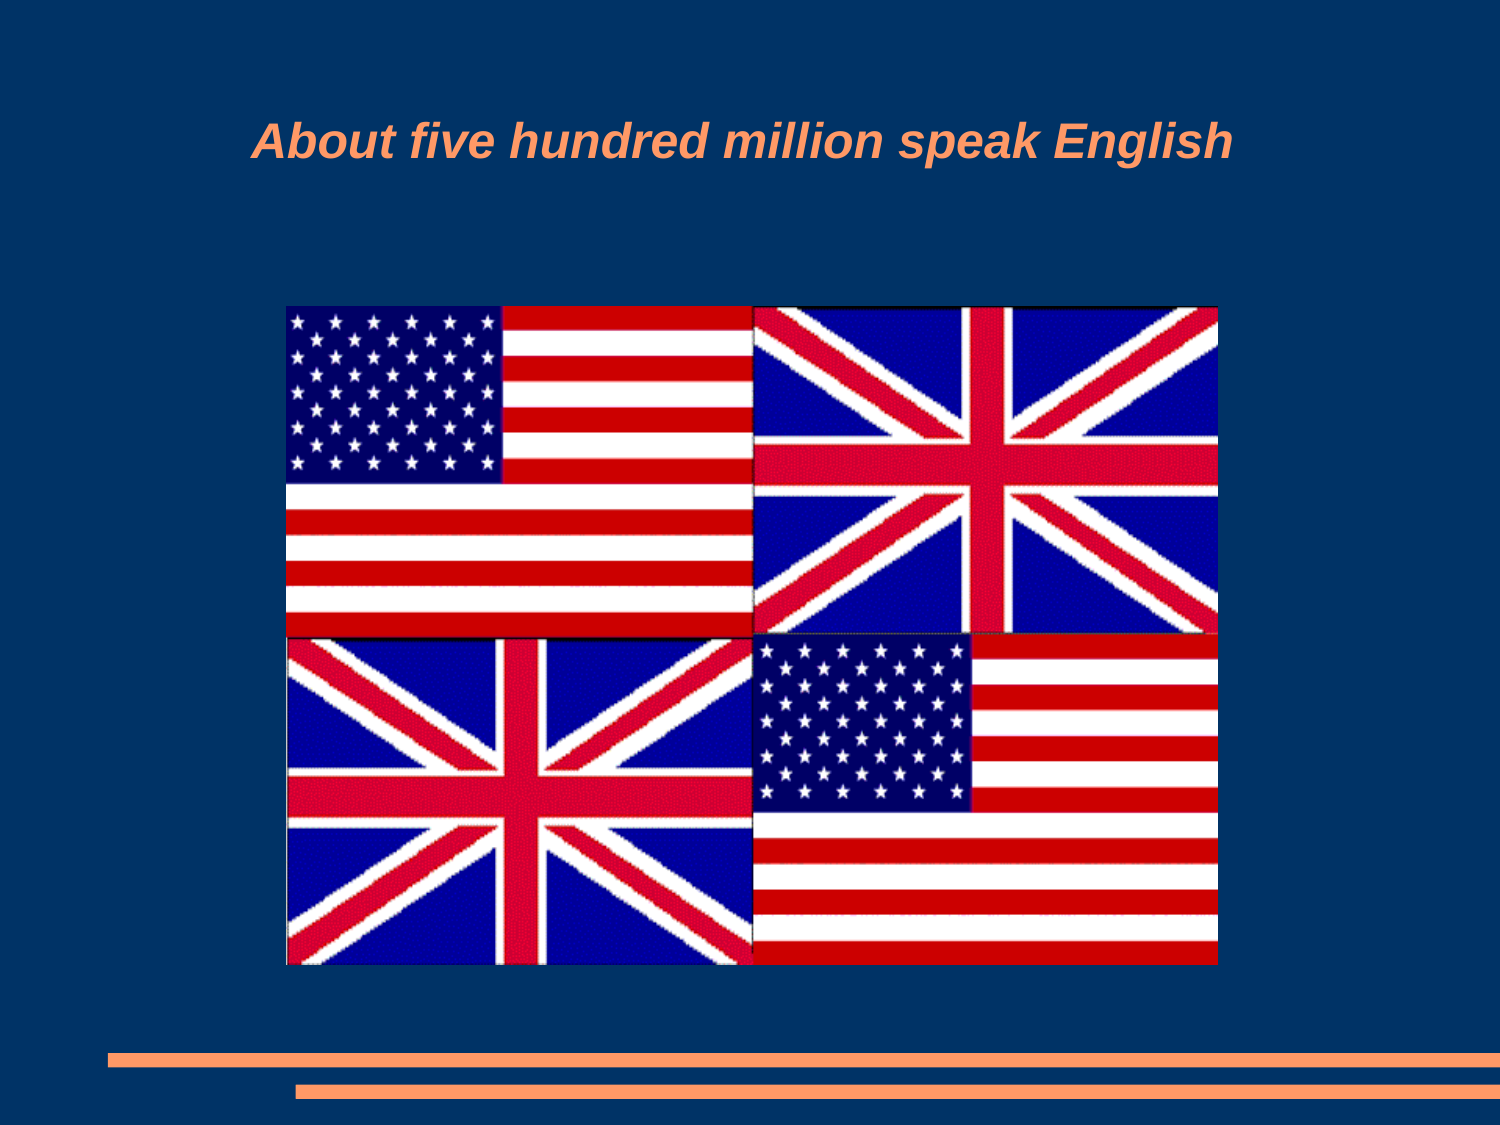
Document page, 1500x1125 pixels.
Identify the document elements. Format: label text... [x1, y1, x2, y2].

picture [286, 306, 1218, 965]
title About five hundred million speak English [75, 45, 1426, 233]
